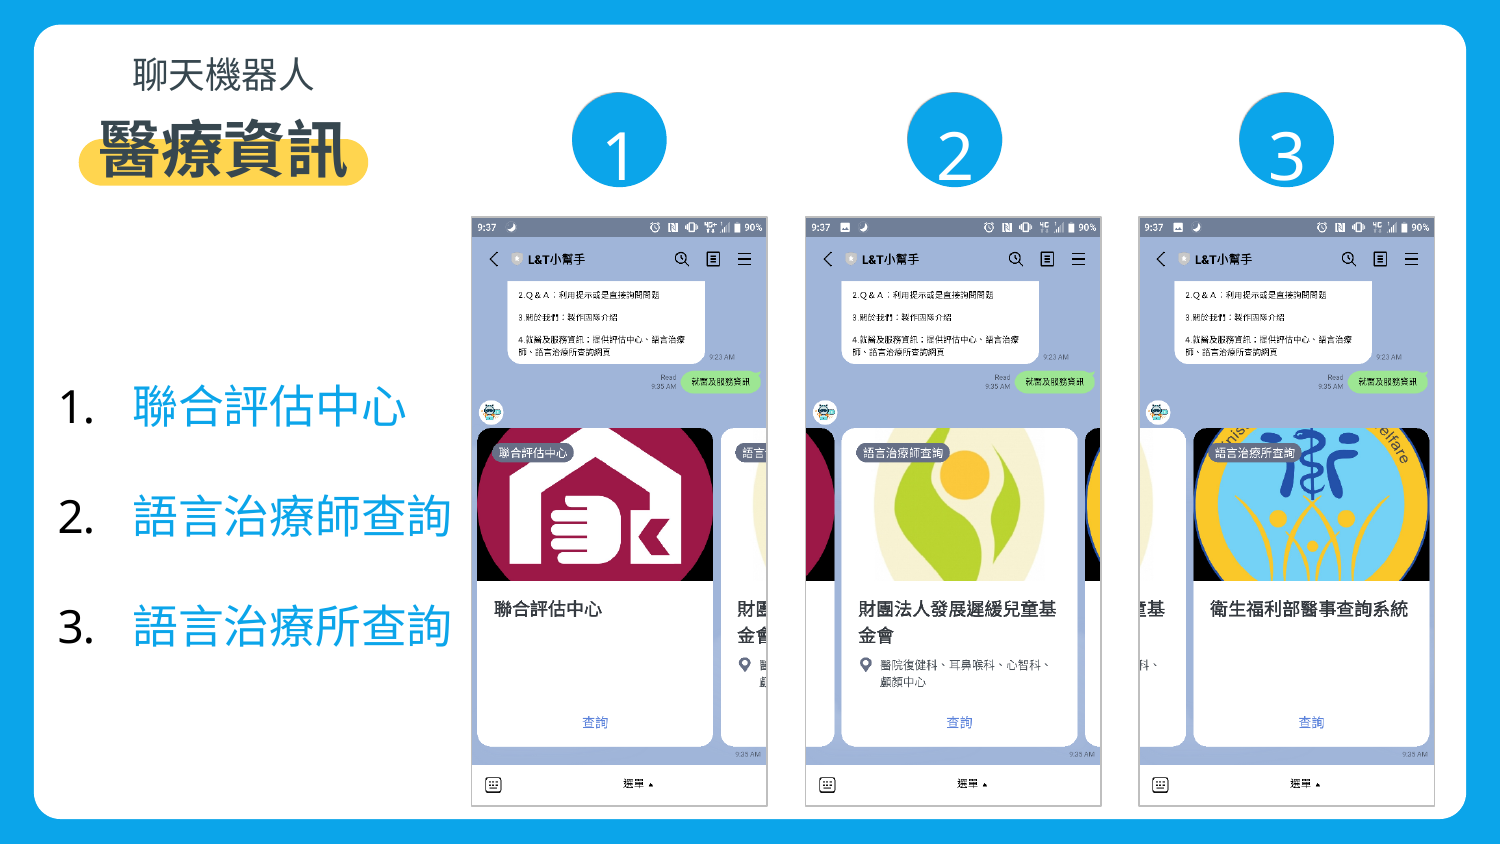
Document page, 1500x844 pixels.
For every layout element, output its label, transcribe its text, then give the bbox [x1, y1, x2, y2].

list 聊天機器人 [93, 43, 354, 103]
text_box 3 [1239, 92, 1334, 188]
text_box 聯合評估中心 語言治療師查詢 語言治療所查詢 [42, 315, 473, 650]
picture [1139, 217, 1434, 806]
picture [472, 217, 767, 806]
list 醫療資訊 [64, 111, 383, 194]
text_box 2 [907, 92, 1003, 188]
picture [806, 217, 1101, 806]
text_box 1 [572, 92, 667, 188]
